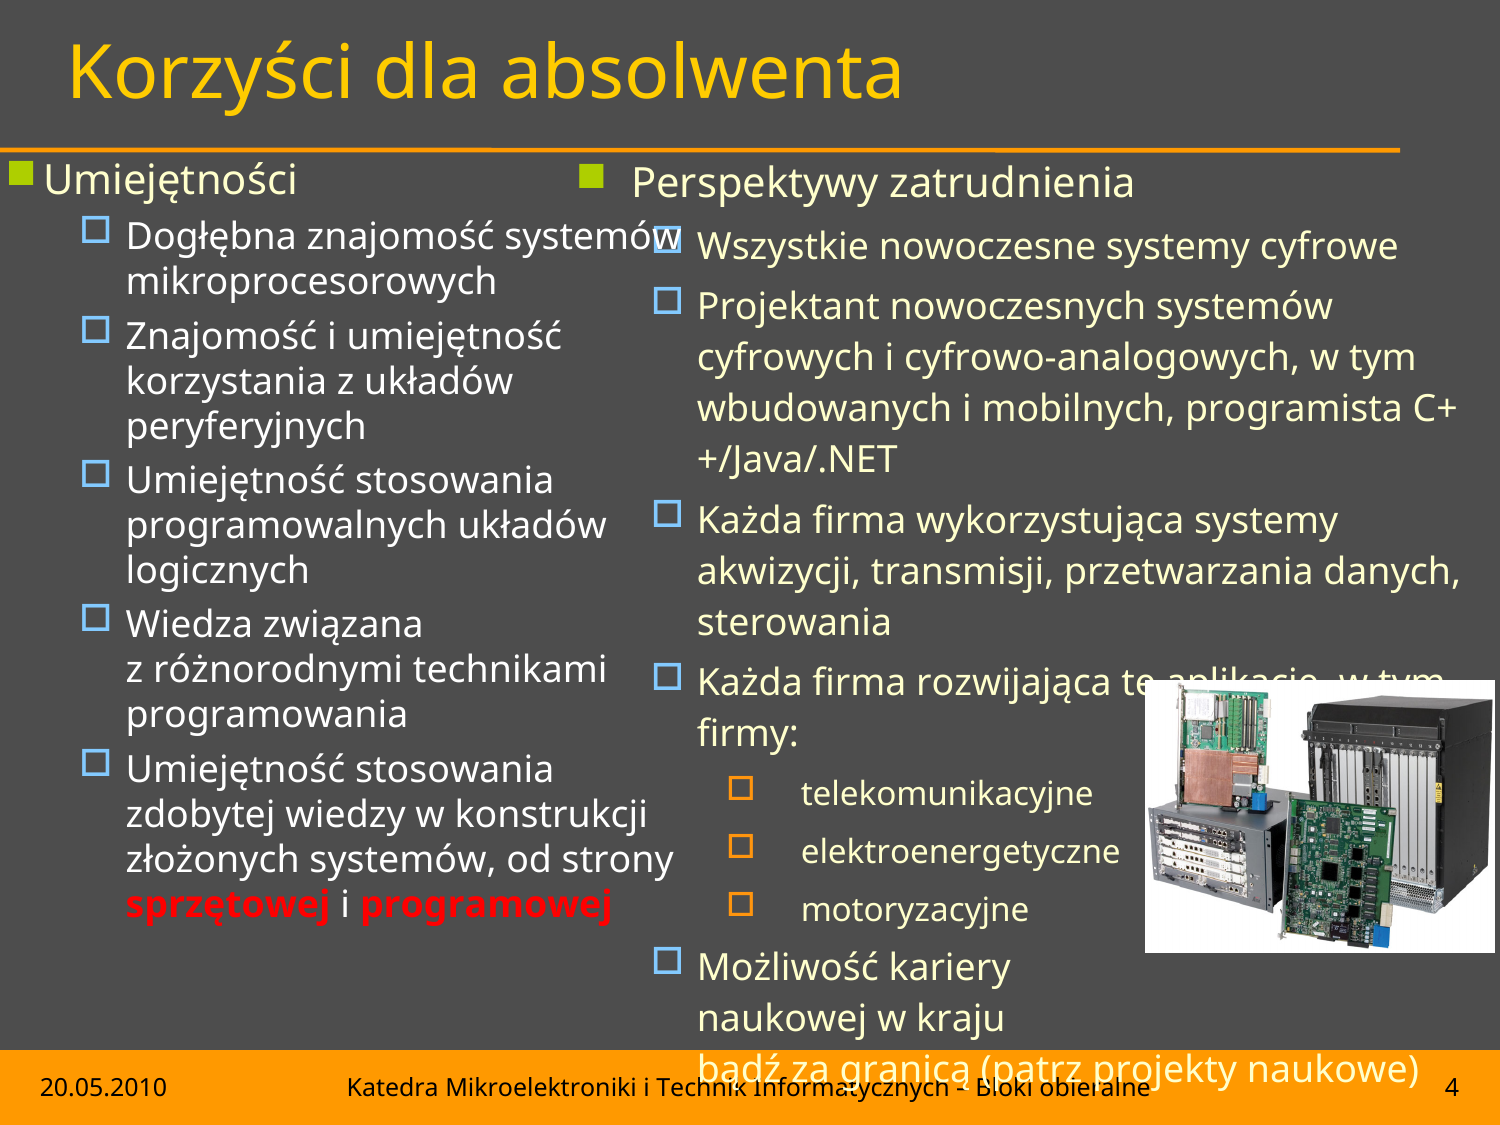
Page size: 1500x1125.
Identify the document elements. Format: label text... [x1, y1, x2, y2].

title Korzyści dla absolwenta [52, 5, 1469, 135]
text_box Umiejętności Dogłębna znajomość systemów mikroprocesorowych Znajomość i umiejętność korzystania z układów peryferyjnych Umiejętność stosowania programowalnych układów logicznych Wiedza związana z różnorodnymi technikami programowania Umiejętność stosowania zdobytej wiedzy w konstrukcji złożonych systemów, od strony sprzętowej i programowej [0, 145, 703, 1023]
picture [1145, 680, 1495, 953]
list Perspektywy zatrudnienia Wszystkie nowoczesne systemy cyfrowe Projektant nowoczesnych systemów cyfrowych i cyfrowo-analogowych, w tym wbudowanych i mobilnych, programista C++/Java/.NET Każda firma wykorzystująca systemy akwizycji, transmisji, przetwarzania danych, sterowania Każda firma rozwijająca te aplikacje, w tym firmy: telekomunikacyjne elektroenergetyczne motoryzacyjne Możliwość kariery naukowej w kraju bądź za granicą (patrz projekty naukowe) [561, 145, 1500, 1050]
